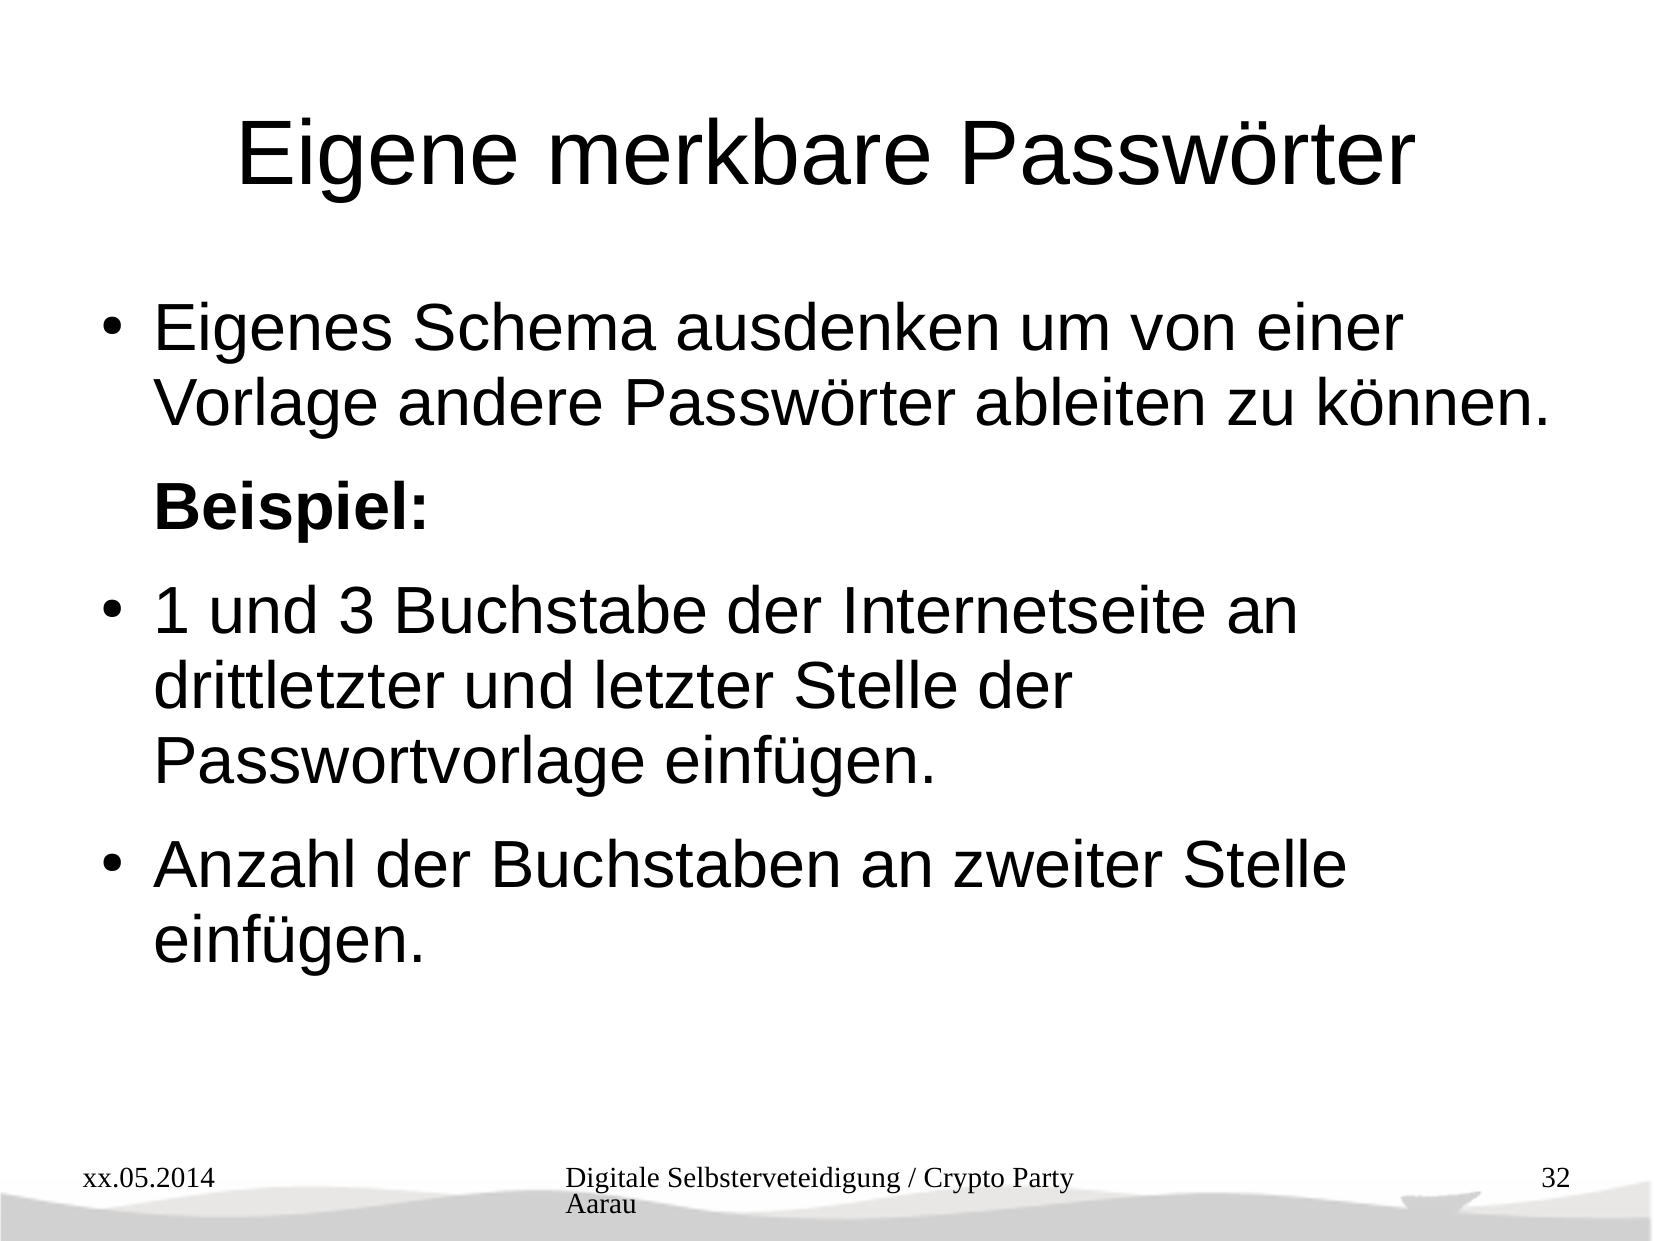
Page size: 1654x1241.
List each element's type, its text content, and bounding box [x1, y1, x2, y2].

picture [994, 1179, 1001, 1186]
picture [860, 1179, 866, 1186]
list Eigenes Schema ausdenken um von einer Vorlage andere Passwörter ableiten zu können. Beispiel: 1 und 3 Buchstabe der Internetseite an drittletzter und letzter Stelle der Passwortvorlage einfügen. Anzahl der Buchstaben an zweiter Stelle einfügen. [82, 290, 1571, 1010]
title Eigene merkbare Passwörter [82, 49, 1571, 257]
picture [823, 1179, 829, 1186]
picture [174, 1179, 181, 1186]
picture [123, 1179, 130, 1186]
picture [571, 1179, 582, 1186]
picture [972, 1179, 978, 1186]
picture [708, 1179, 715, 1186]
picture [0, 1179, 1654, 1241]
